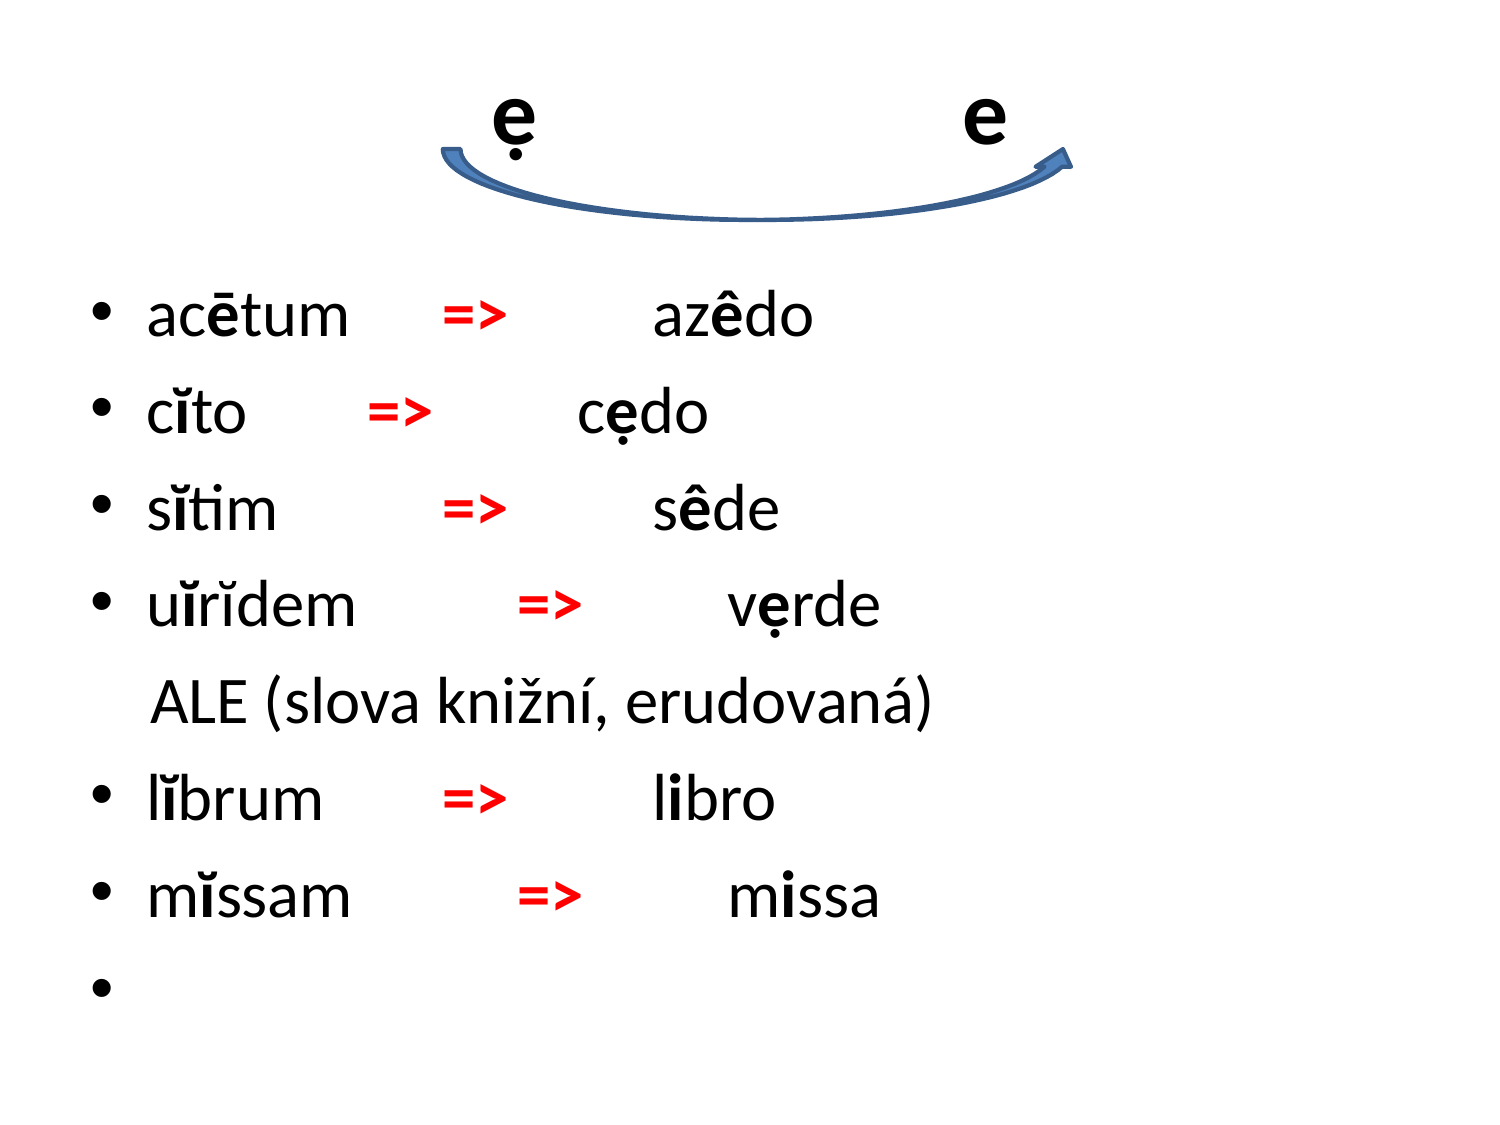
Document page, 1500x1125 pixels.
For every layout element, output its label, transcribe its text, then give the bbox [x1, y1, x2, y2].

list acētum => azêdo cĭto => cẹdo sĭtim => sêde uĭrĭdem => vẹrde ALE (slova knižní, erudovaná) lĭbrum => libro mĭssam => missa [75, 262, 1426, 1005]
text_box [442, 149, 1071, 220]
title ẹ e [75, 45, 1426, 233]
